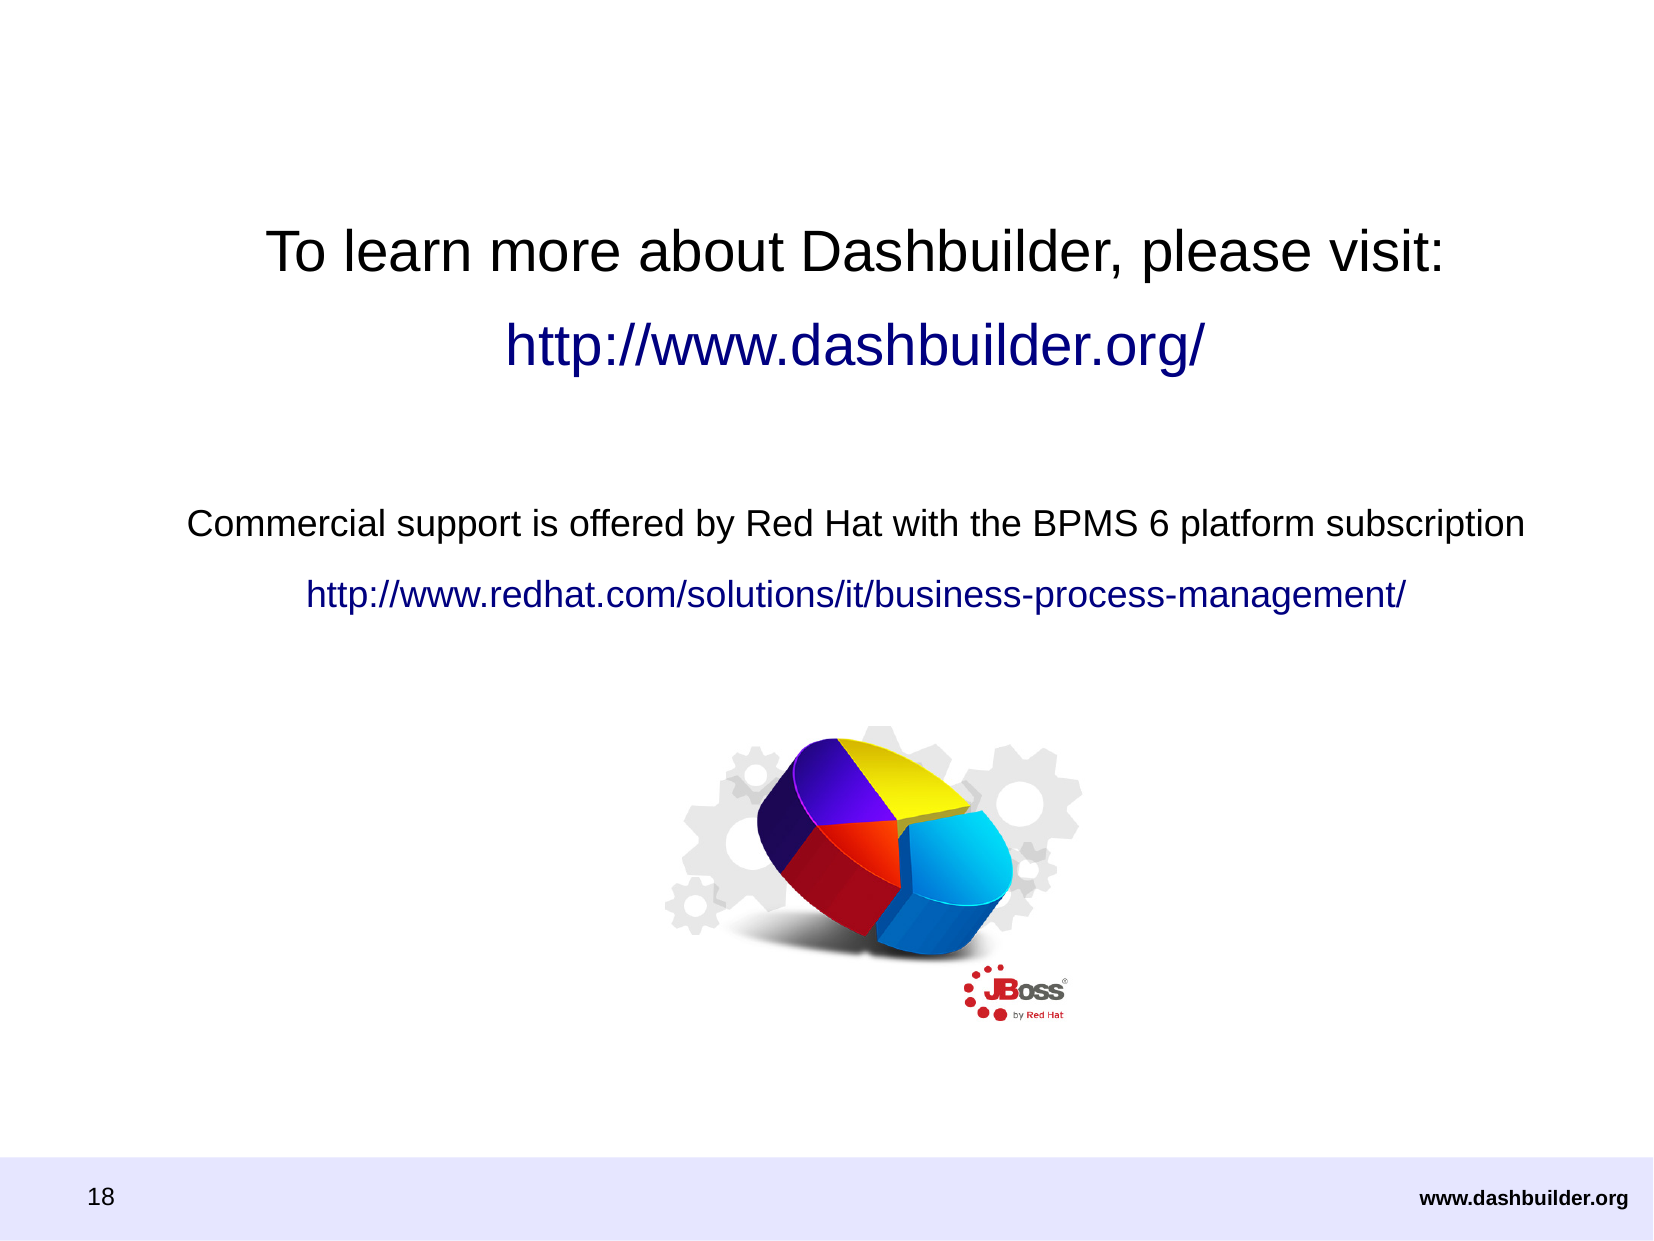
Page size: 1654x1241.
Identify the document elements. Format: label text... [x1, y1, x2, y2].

picture [661, 720, 1092, 1028]
list To learn more about Dashbuilder, please visit: http://www.dashbuilder.org/ Commercial support is offered by Red Hat with the BPMS 6 platform subscription http://www.redhat.com/solutions/it/business-process-management/ [82, 123, 1571, 616]
